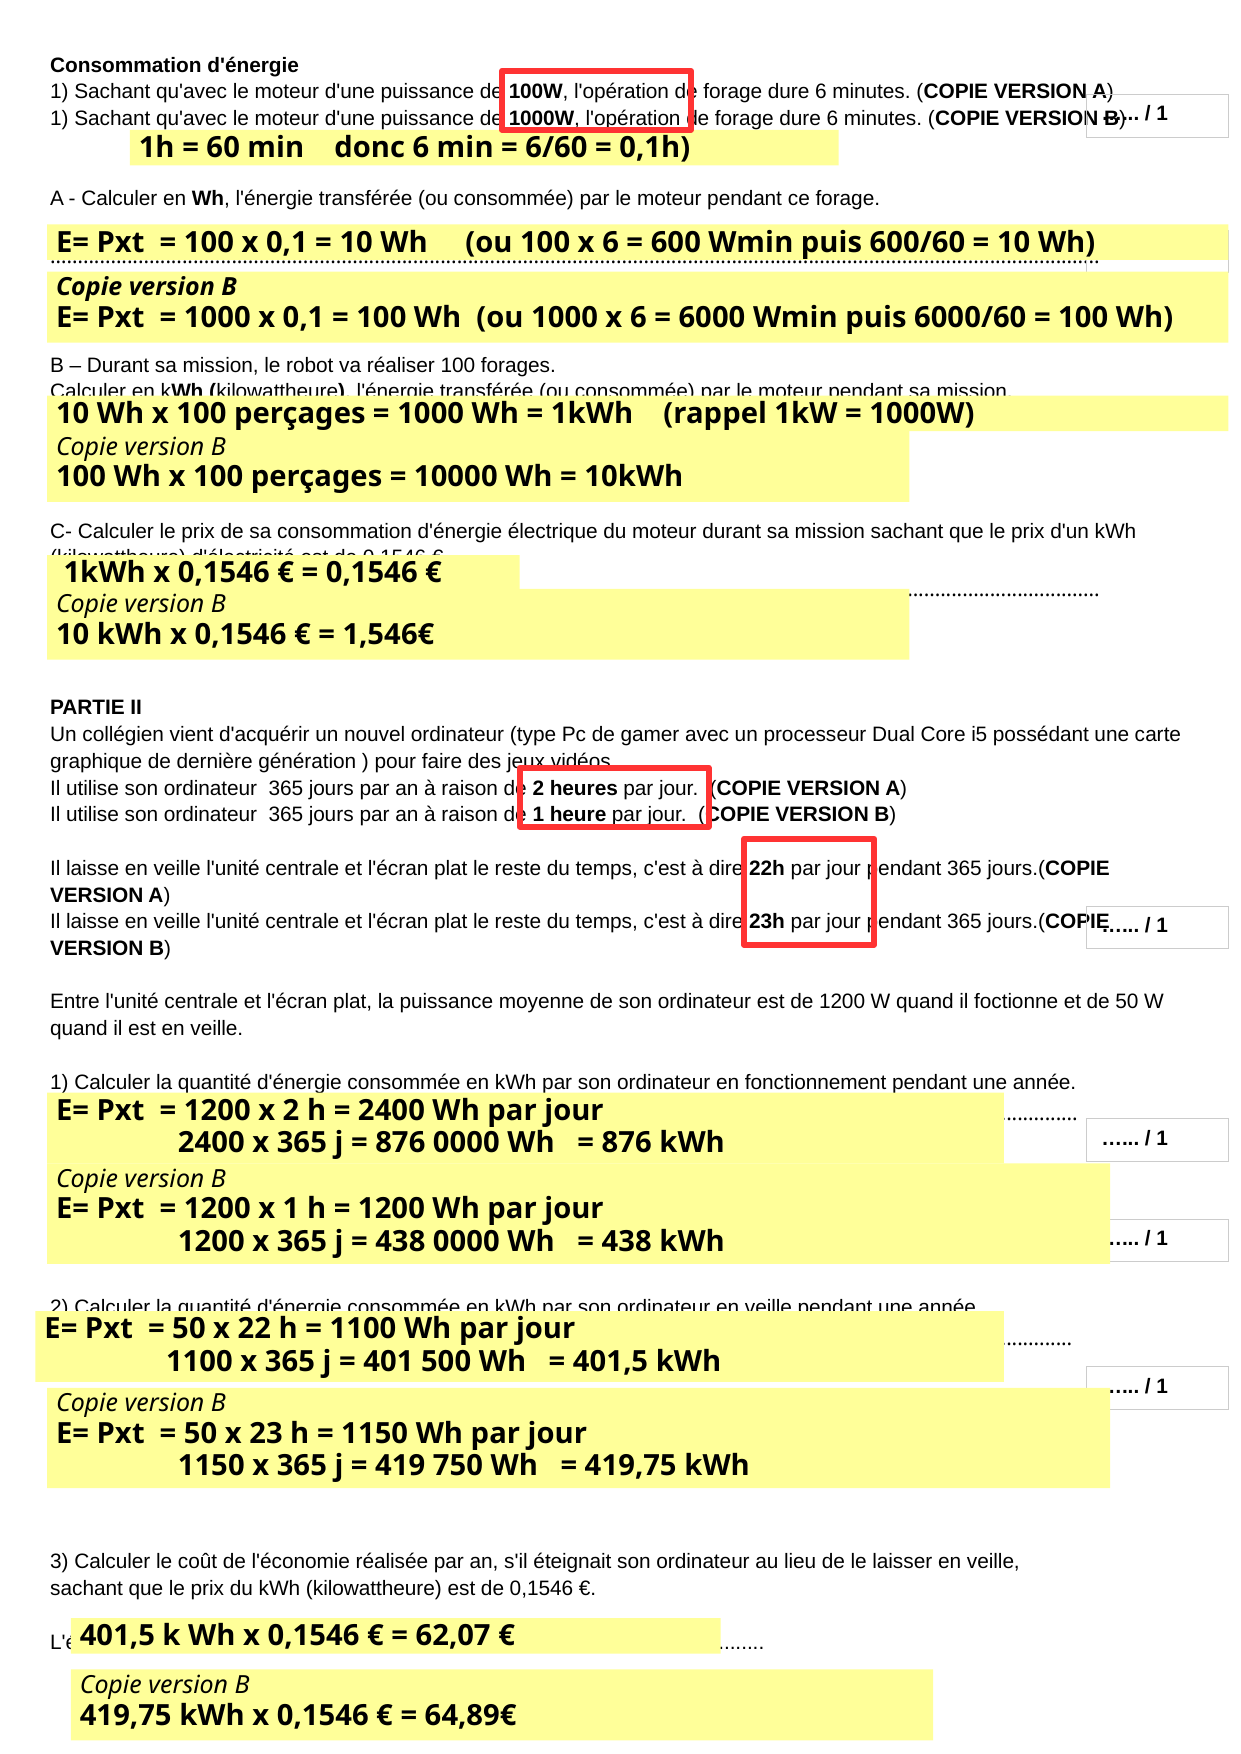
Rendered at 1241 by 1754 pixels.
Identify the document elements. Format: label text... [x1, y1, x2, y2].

text_box PARTIE II Un collégien vient d'acquérir un nouvel ordinateur (type Pc de gamer avec un processeur Dual Core i5 possédant une carte graphique de dernière génération ) pour faire des jeux vidéos. Il utilise son ordinateur 365 jours par an à raison de 2 heures par jour. (COPIE VERSION A) Il utilise son ordinateur 365 jours par an à raison de 1 heure par jour. (COPIE VERSION B) Il laisse en veille l'unité centrale et l'écran plat le reste du temps, c'est à dire 22h par jour pendant 365 jours.(COPIE VERSION A) Il laisse en veille l'unité centrale et l'écran plat le reste du temps, c'est à dire 23h par jour pendant 365 jours.(COPIE VERSION B) Entre l'unité centrale et l'écran plat, la puissance moyenne de son ordinateur est de 1200 W quand il foctionne et de 50 W quand il est en veille. 1) Calculer la quantité d'énergie consommée en kWh par son ordinateur en fonctionnement pendant une année. ……..................................................................................................................................................................................... 2) Calculer la quantité d'énergie consommée en kWh par son ordinateur en veille pendant une année. …….................................................................................................................................................................................... 3) Calculer le coût de l'économie réalisée par an, s'il éteignait son ordinateur au lieu de le laisser en veille, sachant que le prix du kWh (kilowattheure) est de 0,1546 €. L'économie annuelle serait de : …...................................................................... [35, 685, 1217, 1633]
text_box 1kWh x 0,1546 € = 0,1546 € [47, 555, 520, 588]
text_box Copie version B E= Pxt = 1200 x 1 h = 1200 Wh par jour 1200 x 365 j = 438 0000 Wh = 438 kWh [47, 1163, 1111, 1264]
text_box E= Pxt = 1200 x 2 h = 2400 Wh par jour 2400 x 365 j = 876 0000 Wh = 876 kWh [47, 1092, 1004, 1163]
text_box E= Pxt = 100 x 0,1 = 10 Wh (ou 100 x 6 = 600 Wmin puis 600/60 = 10 Wh) [47, 224, 1229, 260]
text_box Copie version B 100 Wh x 100 perçages = 10000 Wh = 10kWh [47, 431, 910, 502]
text_box …... / 1 [1086, 906, 1229, 949]
text_box …... / 1 [1111, 1219, 1229, 1262]
text_box 10 Wh x 100 perçages = 1000 Wh = 1kWh (rappel 1kW = 1000W) [47, 395, 1229, 432]
text_box E= Pxt = 50 x 22 h = 1100 Wh par jour 1100 x 365 j = 401 500 Wh = 401,5 kWh [35, 1311, 1004, 1382]
text_box Copie version B 419,75 kWh x 0,1546 € = 64,89€ [70, 1669, 934, 1741]
text_box 401,5 k Wh x 0,1546 € = 62,07 € [70, 1618, 721, 1654]
text_box …... / 1 [1086, 1366, 1229, 1410]
text_box Consommation d'énergie 1) Sachant qu'avec le moteur d'une puissance de 100W, l'opération de forage dure 6 minutes. (COPIE VERSION A) 1) Sachant qu'avec le moteur d'une puissance de 1000W, l'opération de forage dure 6 minutes. (COPIE VERSION B) A - Calculer en Wh, l'énergie transférée (ou consommée) par le moteur pendant ce forage. ……......................................................................................................................................................................................... B – Durant sa mission, le robot va réaliser 100 forages. Calculer en kWh (kilowattheure), l'énergie transférée (ou consommée) par le moteur pendant sa mission. ……......................................................................................................................................................................................... C- Calculer le prix de sa consommation d'énergie électrique du moteur durant sa mission sachant que le prix d'un kWh (kilowattheure) d'électricité est de 0,1546 €. ……......................................................................................................................................................................................... [35, 42, 1182, 589]
text_box …... / 1 [1086, 1118, 1229, 1162]
text_box Copie version B 10 kWh x 0,1546 € = 1,546€ [47, 588, 910, 660]
text_box Copie version B E= Pxt = 50 x 23 h = 1150 Wh par jour 1150 x 365 j = 419 750 Wh = 419,75 kWh [47, 1387, 1111, 1489]
text_box …... / 1 [1086, 94, 1229, 138]
text_box Copie version B E= Pxt = 1000 x 0,1 = 100 Wh (ou 1000 x 6 = 6000 Wmin puis 6000/60 = 100 Wh) [47, 271, 1229, 343]
text_box …... / 1 [1086, 260, 1229, 271]
text_box 1h = 60 min donc 6 min = 6/60 = 0,1h) [129, 129, 839, 166]
